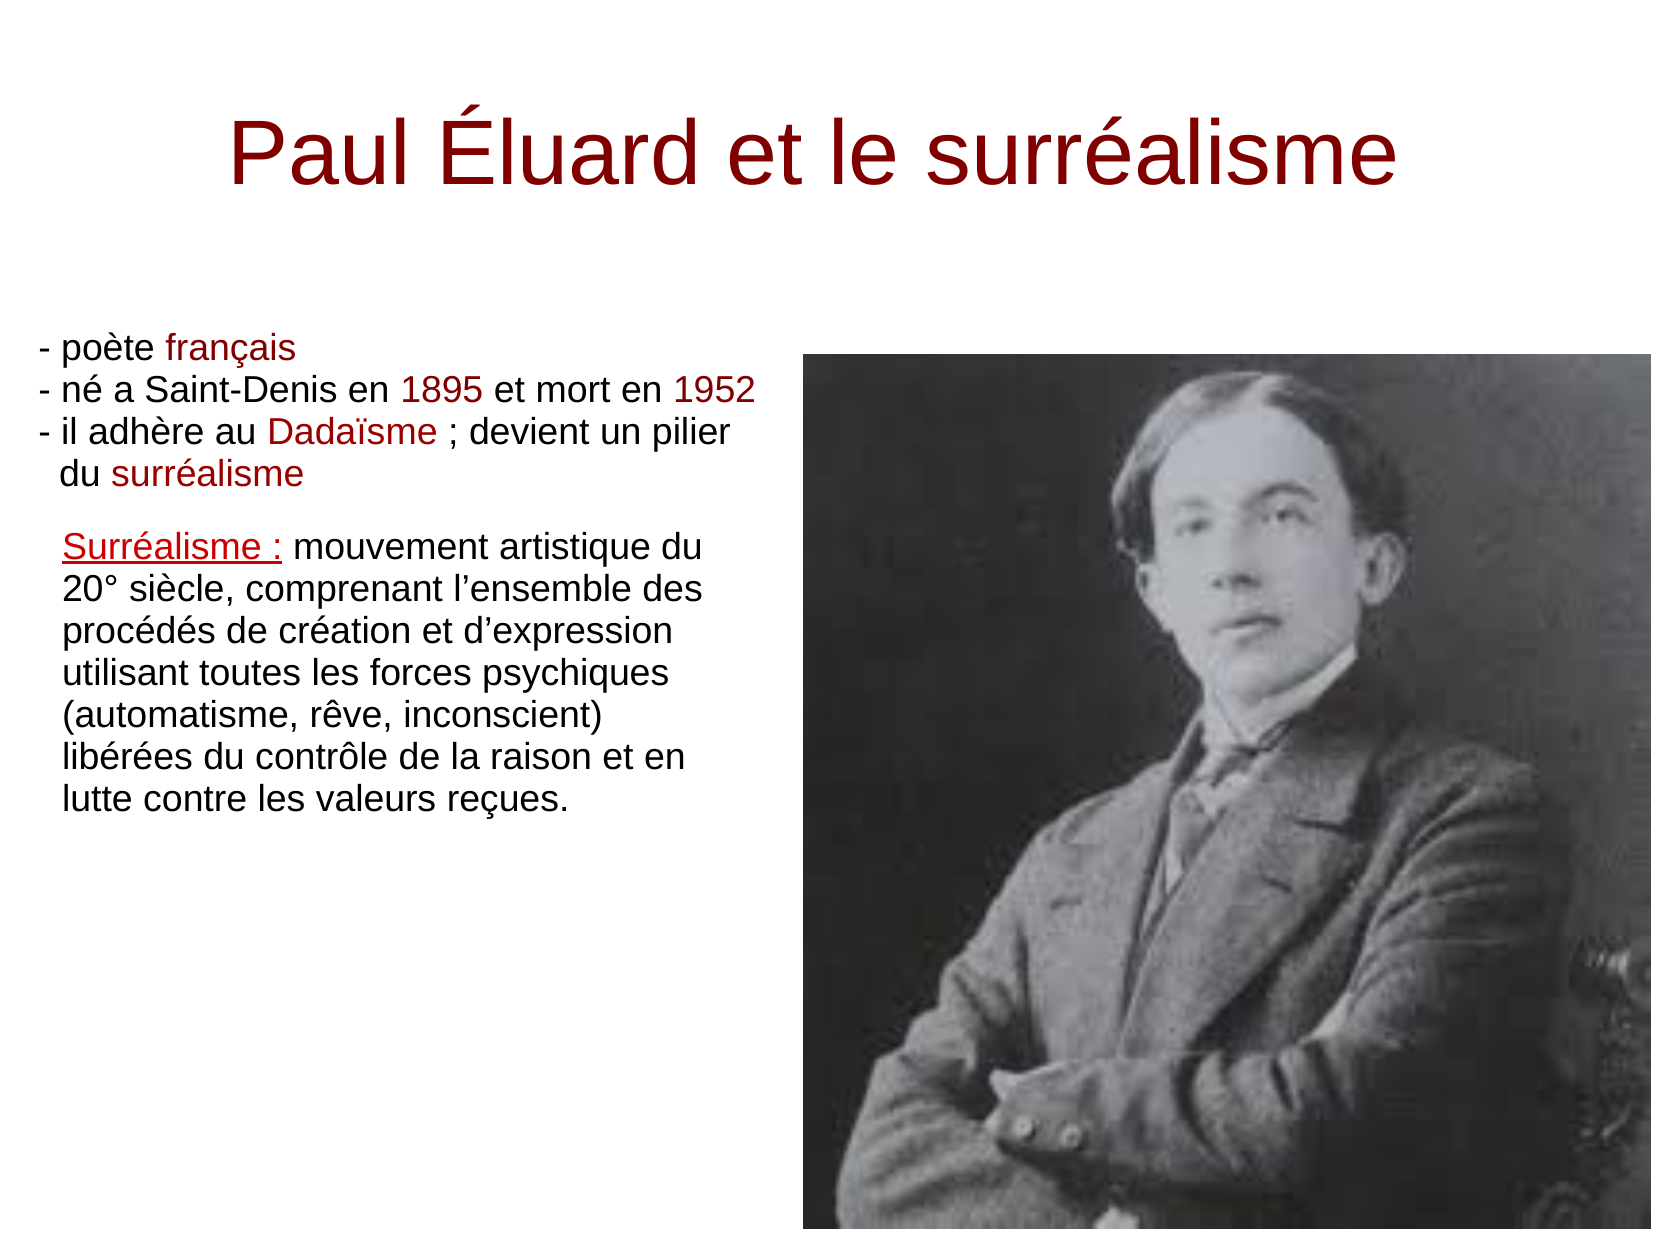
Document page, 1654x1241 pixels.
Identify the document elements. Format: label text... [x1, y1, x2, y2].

picture [803, 354, 1651, 1229]
text_box - poète français - né a Saint-Denis en 1895 et mort en 1952 - il adhère au Dadaïsme ; devient un pilier du surréalisme [23, 318, 780, 502]
text_box Surréalisme : mouvement artistique du 20° siècle, comprenant l’ensemble des procédés de création et d’expression utilisant toutes les forces psychiques (automatisme, rêve, inconscient) libérées du contrôle de la raison et en lutte contre les valeurs reçues. [47, 518, 733, 828]
text_box [82, 49, 1571, 257]
